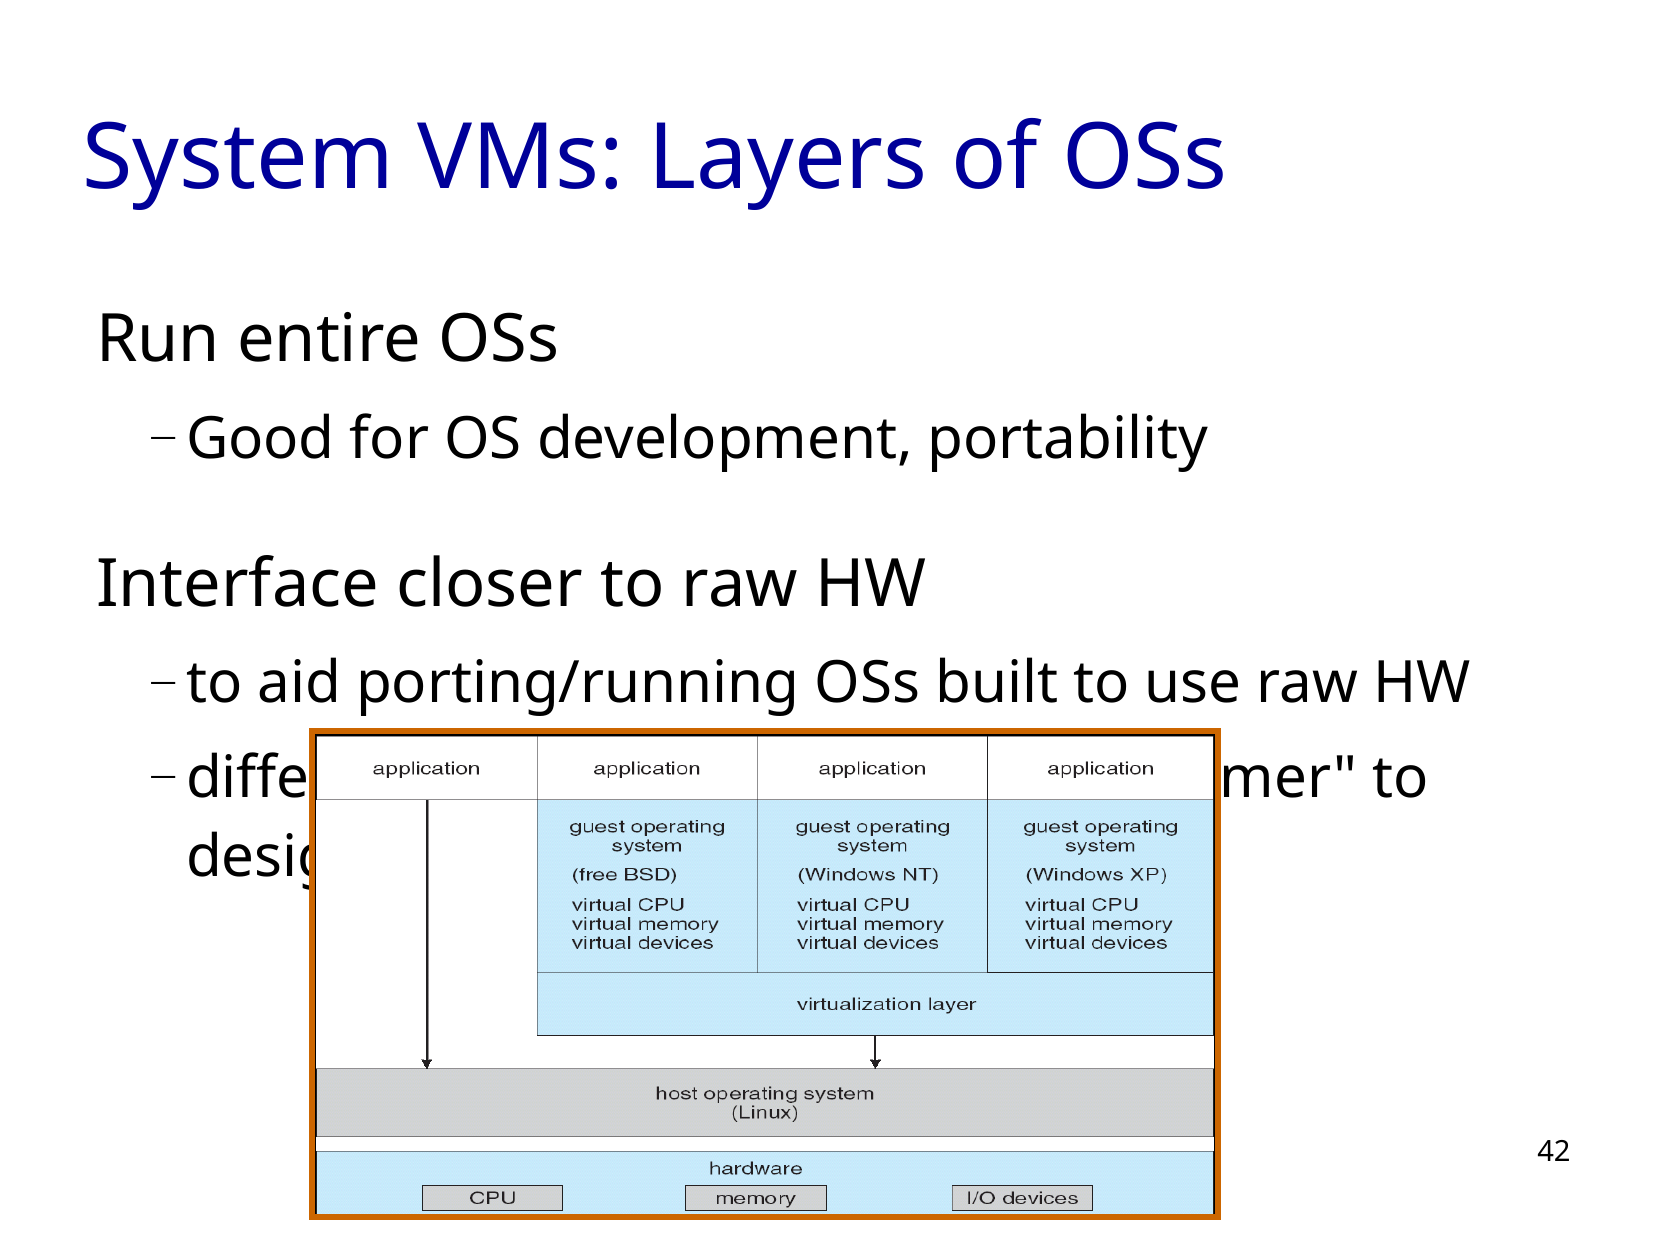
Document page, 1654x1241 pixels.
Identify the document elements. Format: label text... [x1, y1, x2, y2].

title System VMs: Layers of OSs [82, 49, 1571, 257]
picture [315, 734, 1216, 1215]
list Run entire OSs Good for OS development, portability Interface closer to raw HW to aid porting/running OSs built to use raw HW different kind of "application programmer" to design for [60, 290, 1571, 1096]
